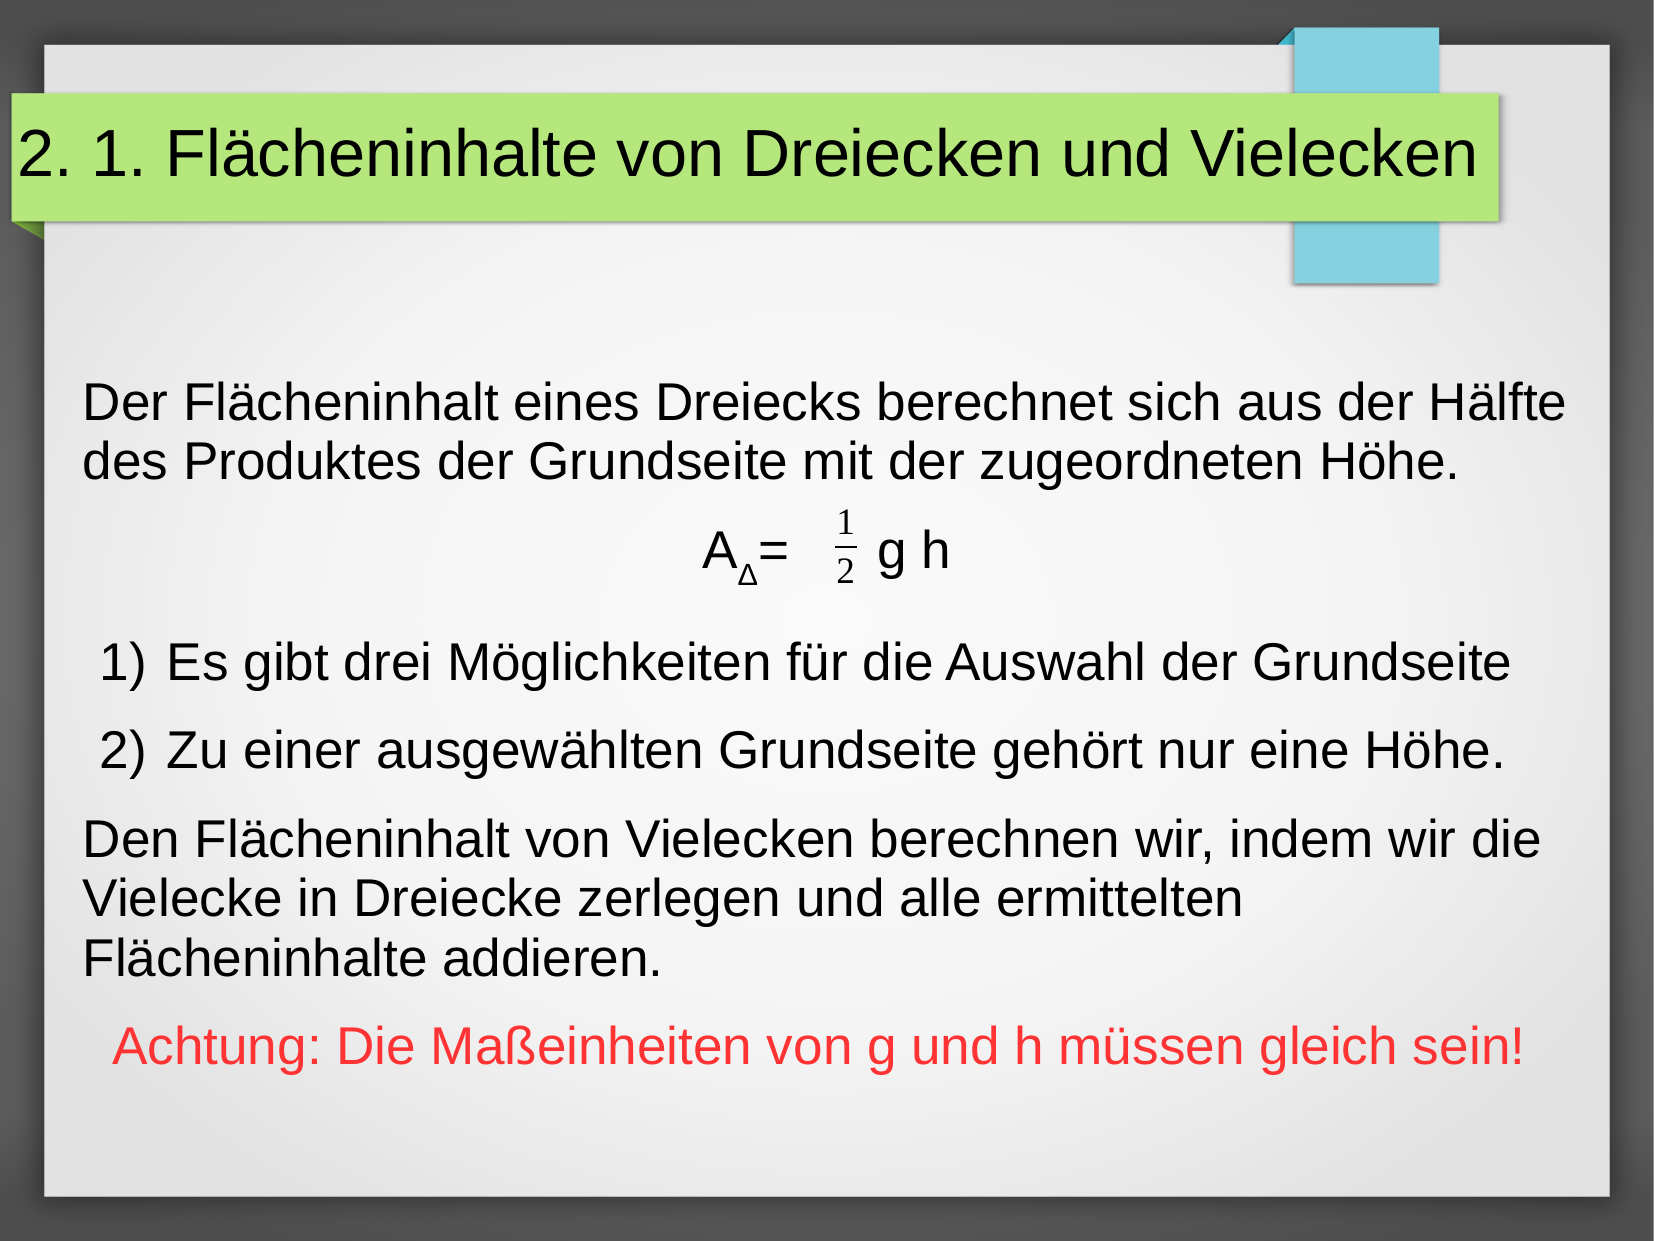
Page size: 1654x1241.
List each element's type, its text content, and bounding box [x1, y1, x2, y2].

list Der Flächeninhalt eines Dreiecks berechnet sich aus der Hälfte des Produktes der Grundseite mit der zugeordneten Höhe. AΔ= g h Es gibt drei Möglichkeiten für die Auswahl der Grundseite Zu einer ausgewählten Grundseite gehört nur eine Höhe. Den Flächeninhalt von Vielecken berechnen wir, indem wir die Vielecke in Dreiecke zerlegen und alle ermittelten Flächeninhalte addieren. Achtung: Die Maßeinheiten von g und h müssen gleich sein! [82, 372, 1571, 1092]
picture [0, 0, 1654, 1241]
chart [826, 502, 866, 591]
title 2. 1. Flächeninhalte von Dreiecken und Vielecken [17, 78, 1518, 229]
